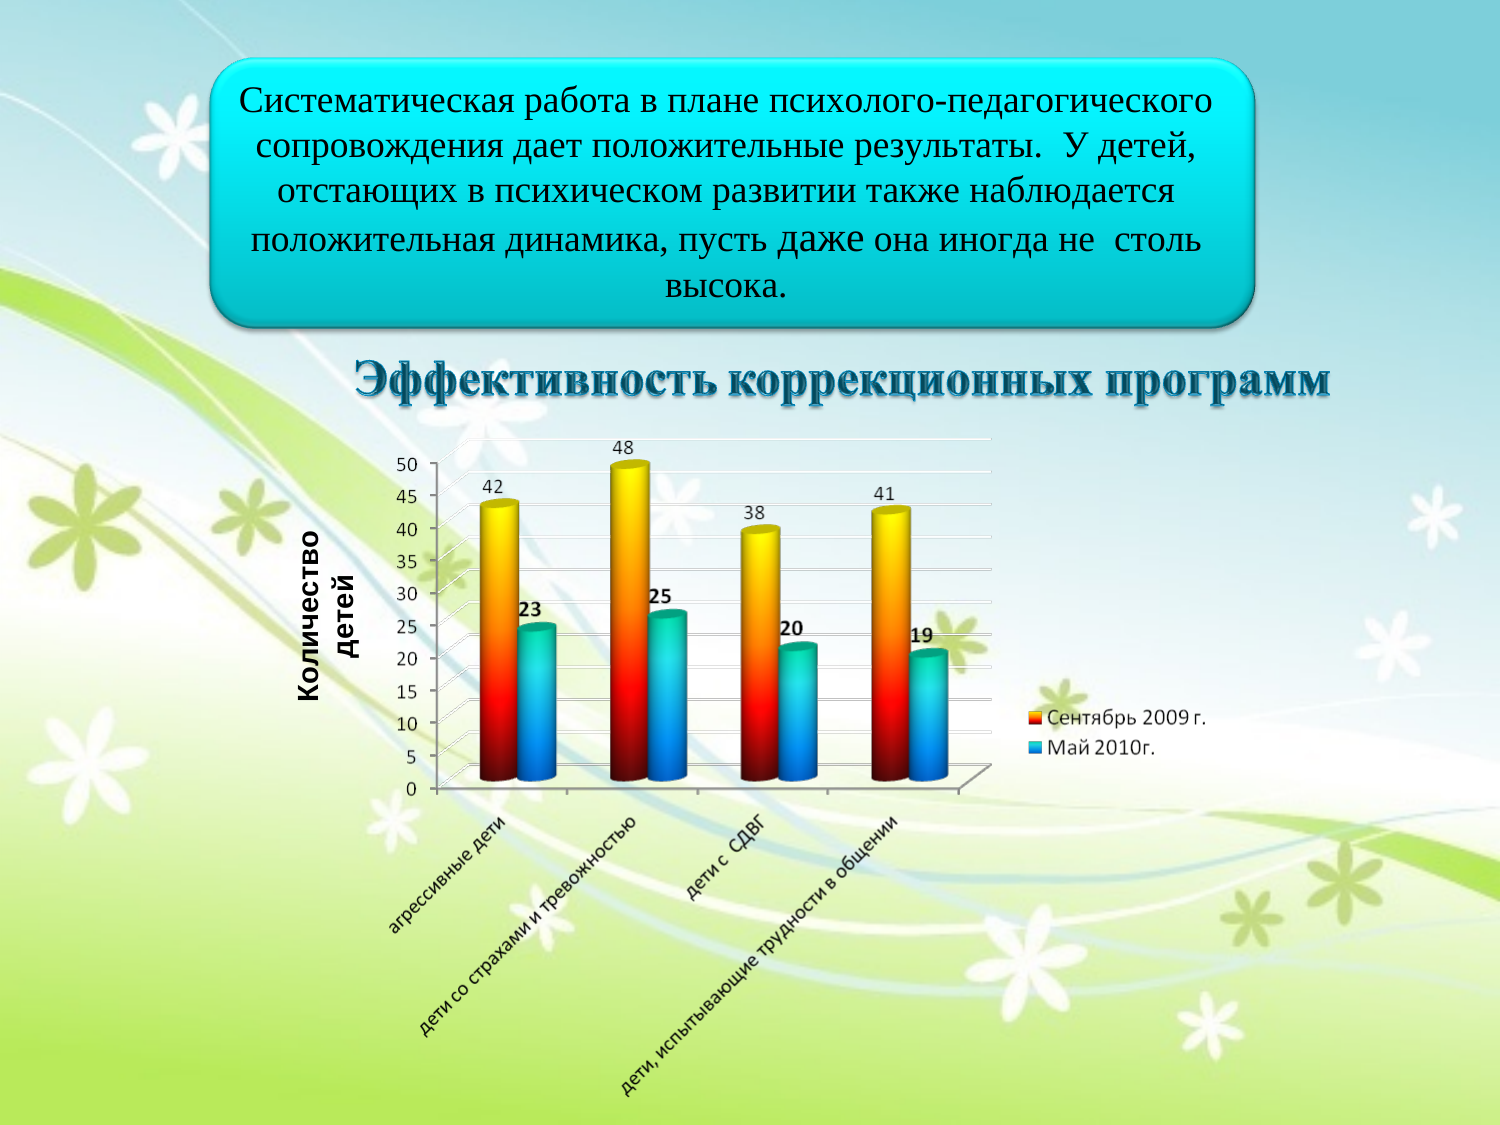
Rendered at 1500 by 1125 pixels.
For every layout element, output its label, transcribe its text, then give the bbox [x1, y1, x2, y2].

text_box Количество детей [281, 480, 362, 753]
text_box Систематическая работа в плане психолого-педагогического сопровождения дает положительные результаты. У детей, отстающих в психическом развитии также наблюдается положительная динамика, пусть даже она иногда не столь высока. [210, 67, 1243, 313]
picture [0, 0, 1500, 1125]
